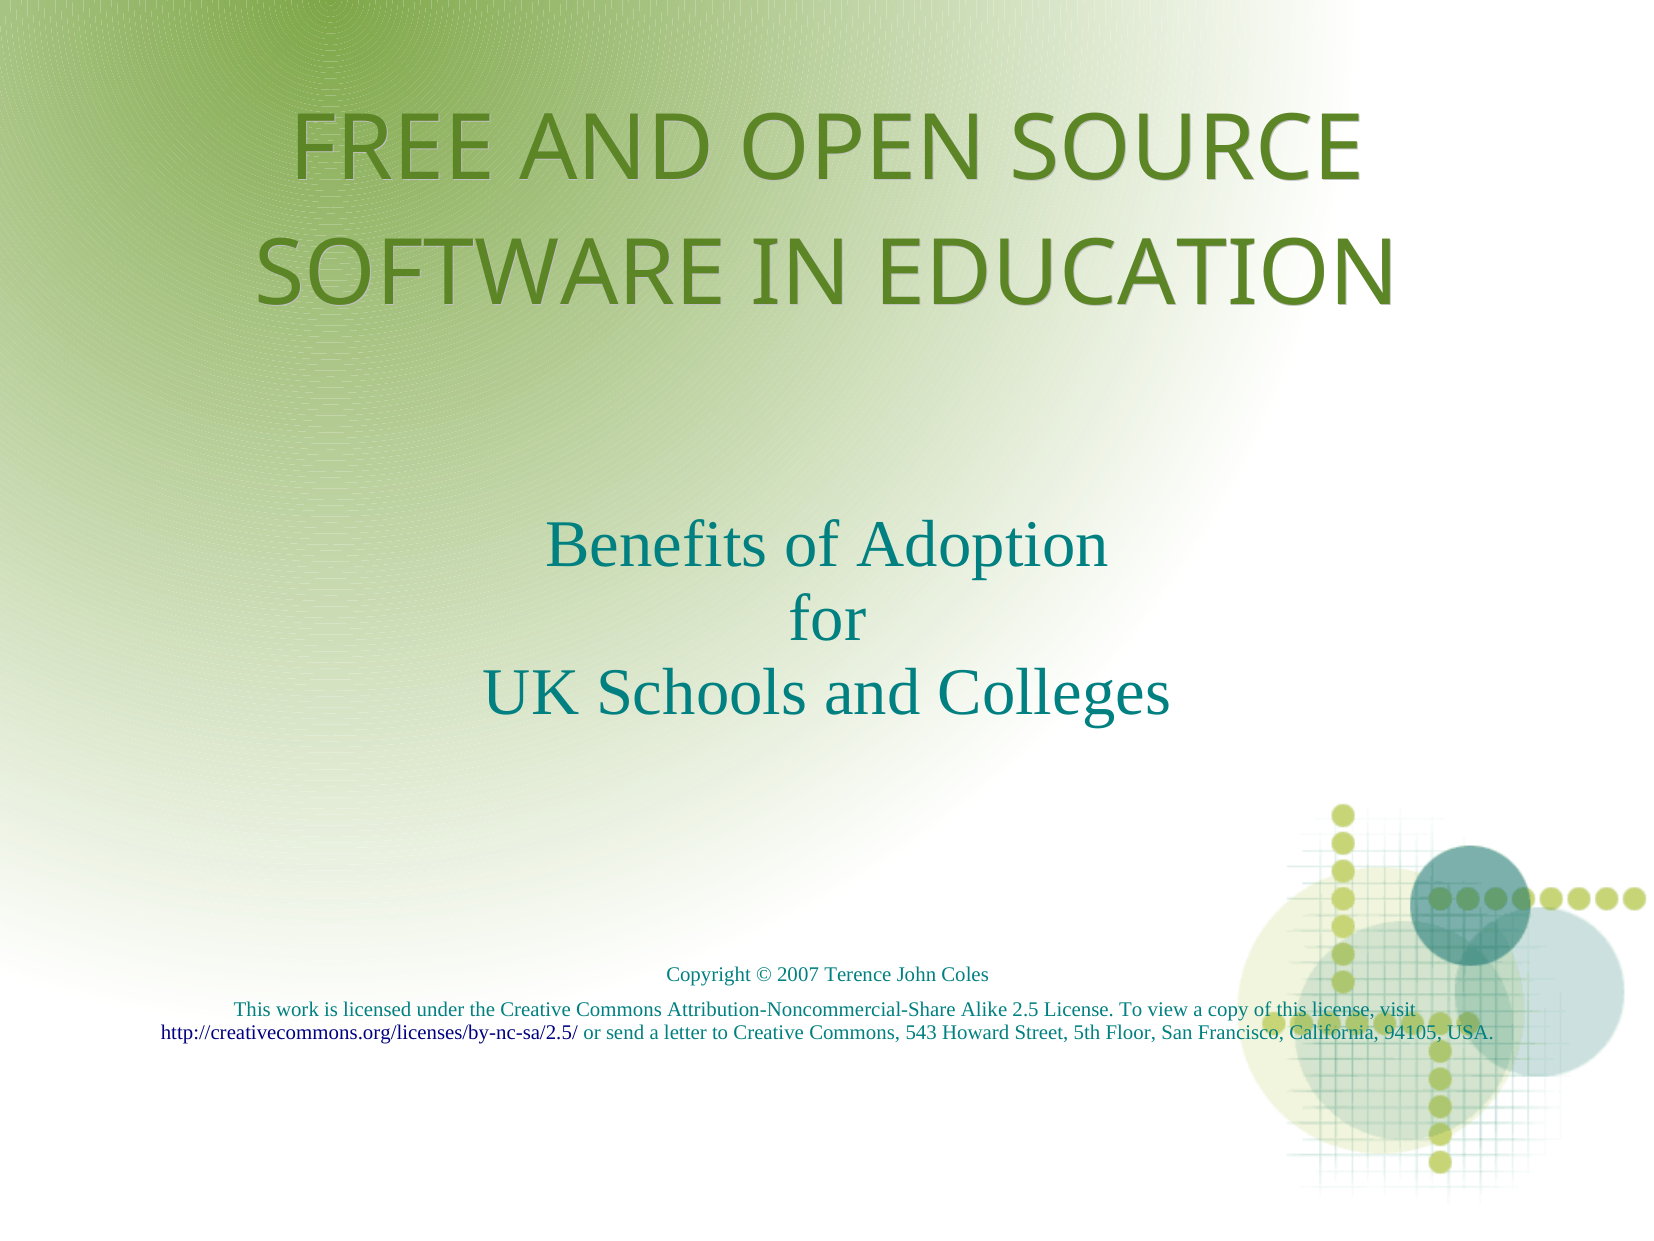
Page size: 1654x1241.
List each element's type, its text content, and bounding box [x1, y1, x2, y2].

picture [1224, 792, 1654, 1211]
title FREE AND OPEN SOURCE SOFTWARE IN EDUCATION [121, 99, 1534, 314]
subtitle Benefits of Adoption for UK Schools and Colleges Copyright © 2007 Terence John Coles This work is licensed under the Creative Commons Attribution-Noncommercial-Share Alike 2.5 License. To view a copy of this license, visit http://creativecommons.org/licenses/by-nc-sa/2.5/ or send a letter to Creative Commons, 543 Howard Street, 5th Floor, San Francisco, California, 94105, USA. [121, 458, 1534, 1093]
